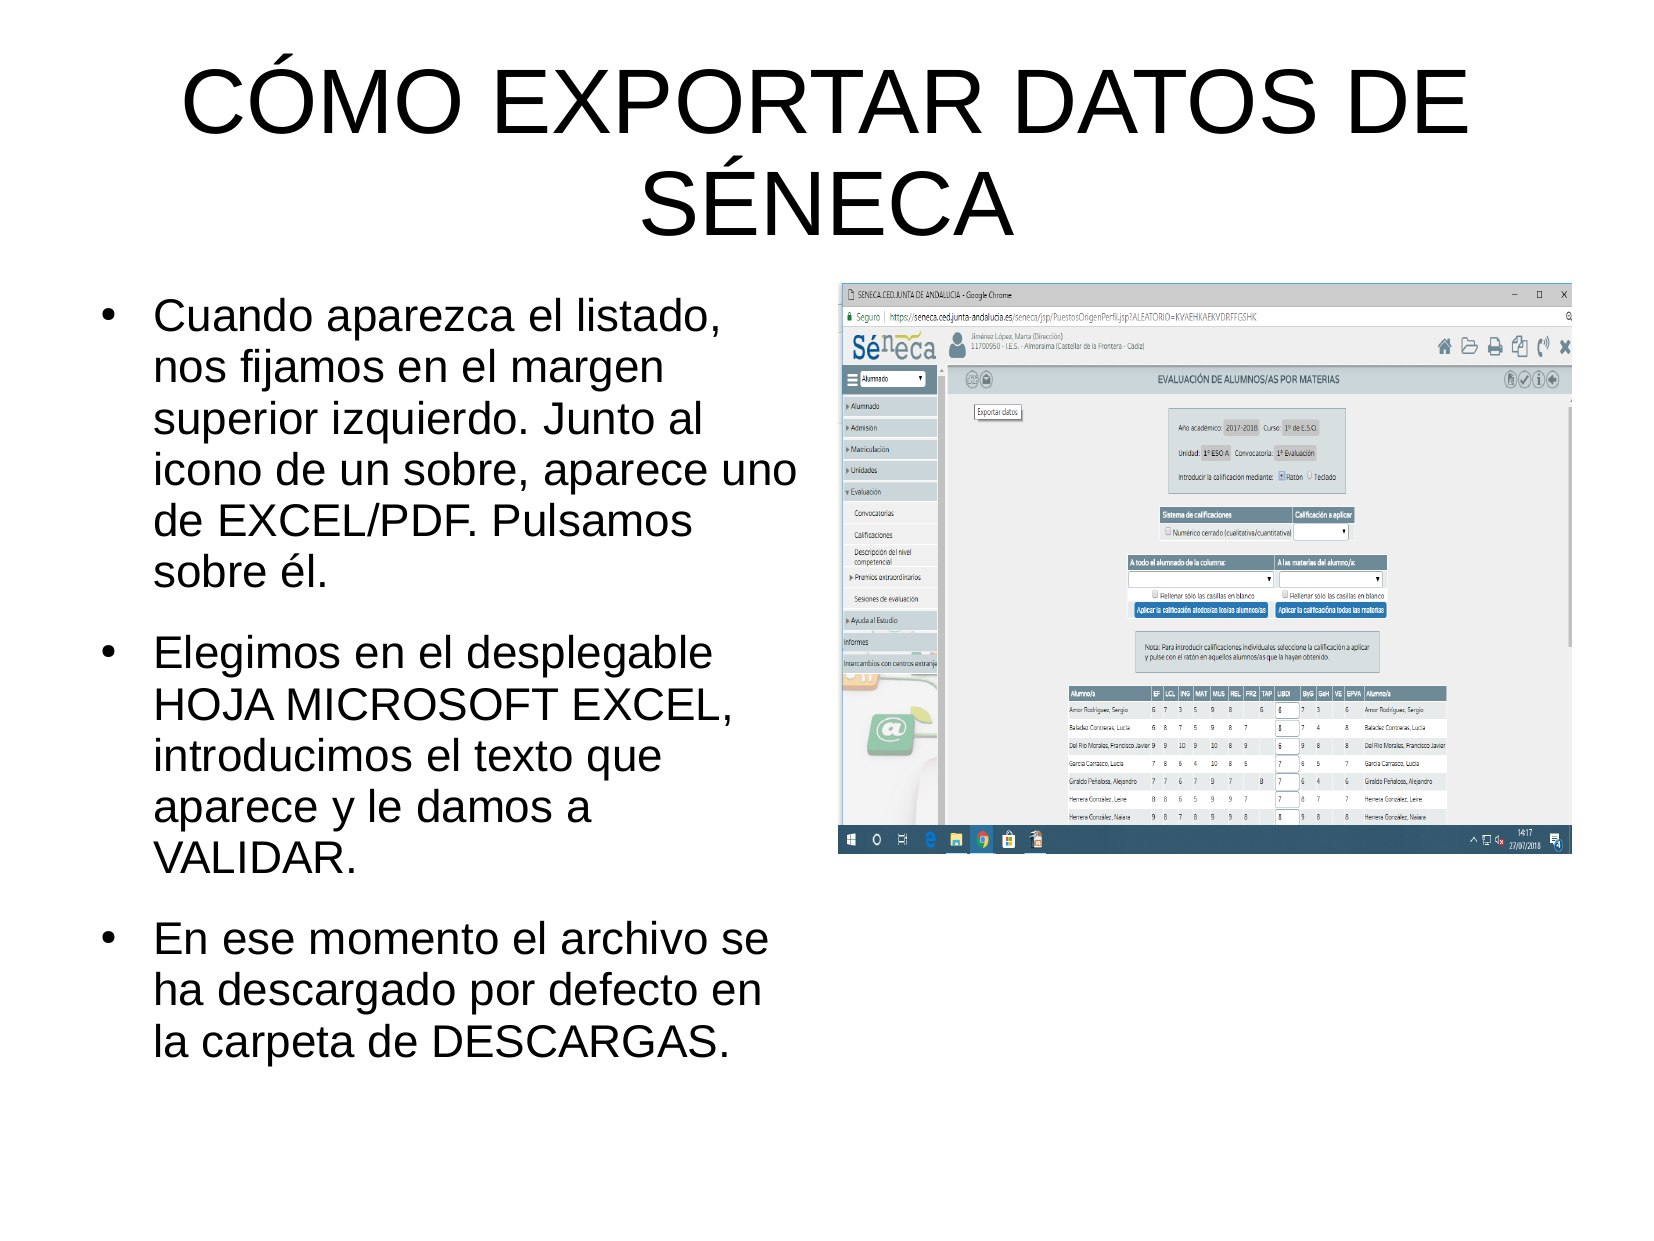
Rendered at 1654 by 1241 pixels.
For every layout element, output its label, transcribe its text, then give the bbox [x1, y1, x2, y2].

title CÓMO EXPORTAR DATOS DE SÉNECA [82, 49, 1571, 257]
list Cuando aparezca el listado, nos fijamos en el margen superior izquierdo. Junto al icono de un sobre, aparece uno de EXCEL/PDF. Pulsamos sobre él. Elegimos en el desplegable HOJA MICROSOFT EXCEL, introducimos el texto que aparece y le damos a VALIDAR. En ese momento el archivo se ha descargado por defecto en la carpeta de DESCARGAS. [82, 290, 809, 634]
picture [838, 283, 1572, 854]
